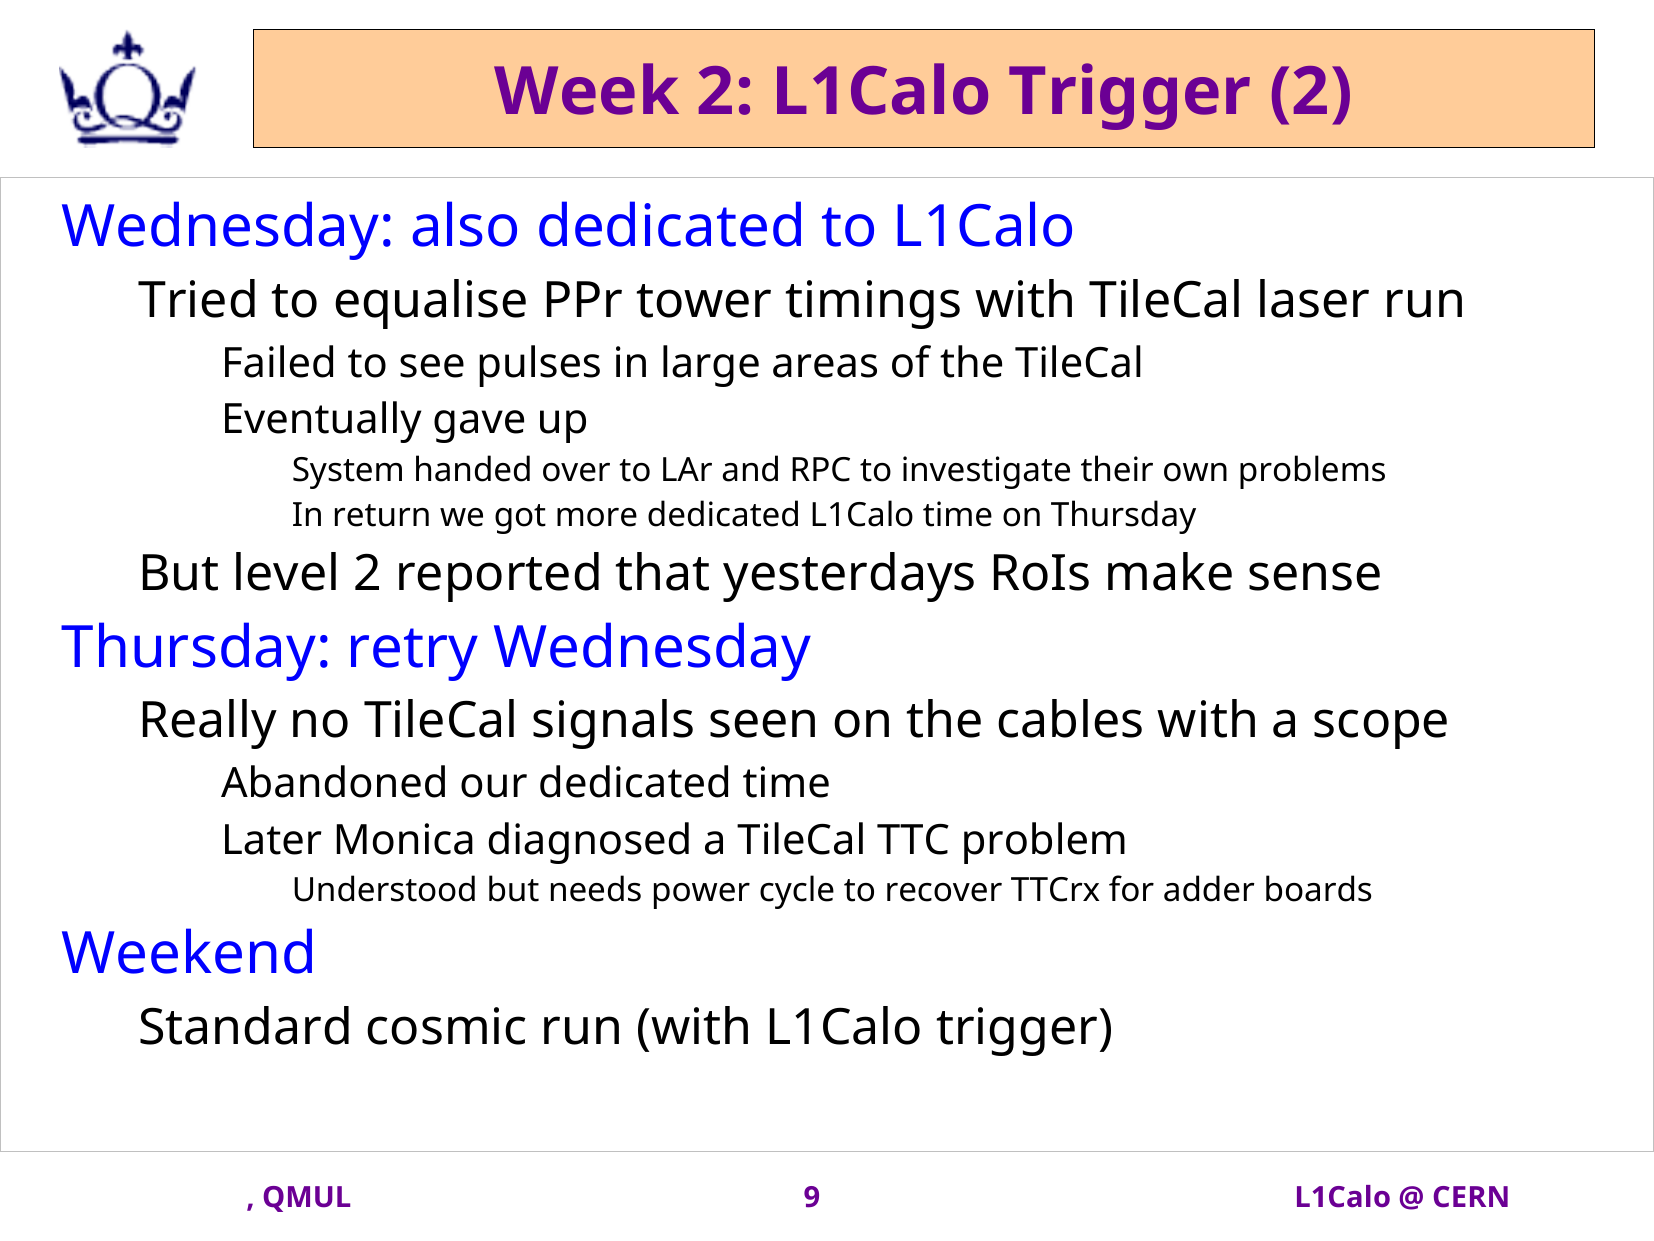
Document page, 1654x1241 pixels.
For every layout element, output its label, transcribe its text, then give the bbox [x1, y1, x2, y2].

list Wednesday: also dedicated to L1Calo Tried to equalise PPr tower timings with TileCal laser run Failed to see pulses in large areas of the TileCal Eventually gave up System handed over to LAr and RPC to investigate their own problems In return we got more dedicated L1Calo time on Thursday But level 2 reported that yesterdays RoIs make sense Thursday: retry Wednesday Really no TileCal signals seen on the cables with a scope Abandoned our dedicated time Later Monica diagnosed a TileCal TTC problem Understood but needs power cycle to recover TTCrx for adder boards Weekend Standard cosmic run (with L1Calo trigger) [43, 184, 1612, 1147]
picture [59, 29, 200, 148]
title Week 2: L1Calo Trigger (2) [253, 29, 1595, 148]
